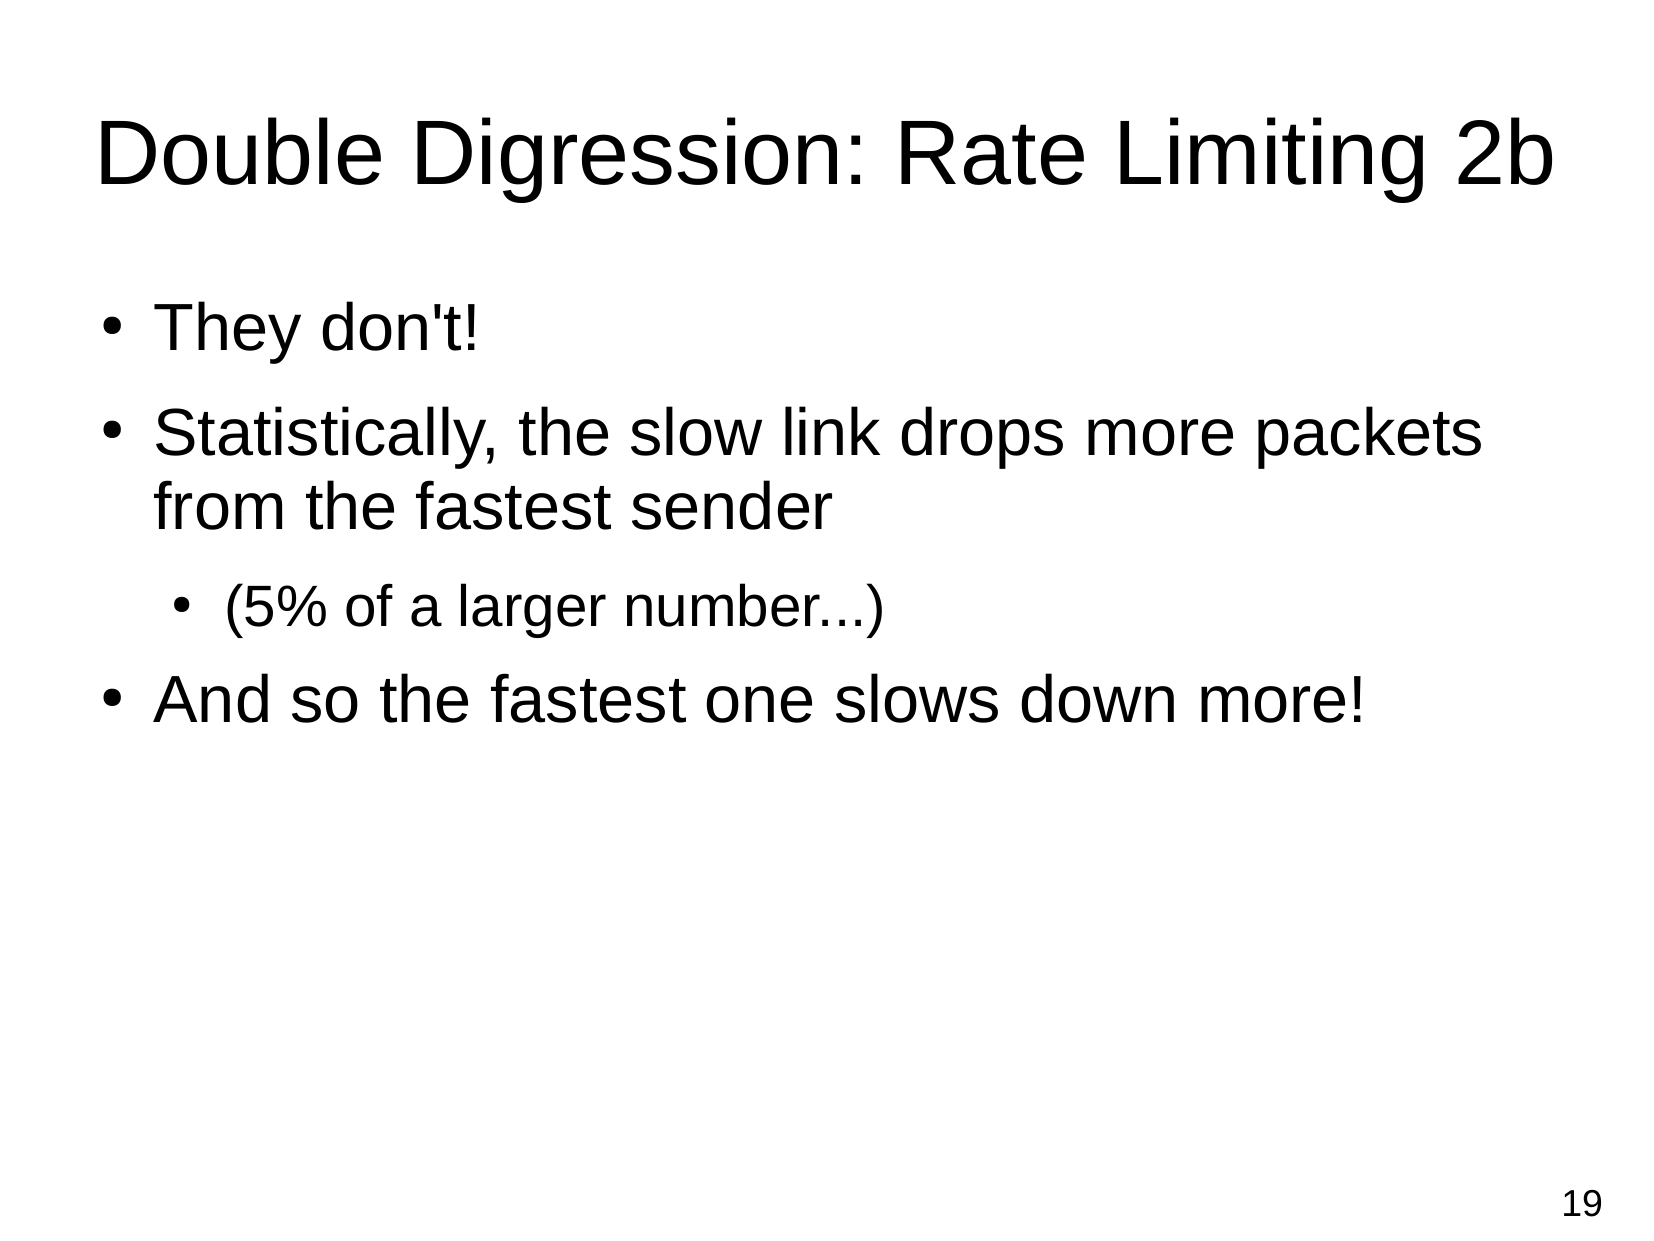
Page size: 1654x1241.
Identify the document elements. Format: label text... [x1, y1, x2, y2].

text_box 19 [1546, 1174, 1619, 1232]
title Double Digression: Rate Limiting 2b [82, 49, 1571, 257]
list They don't! Statistically, the slow link drops more packets from the fastest sender (5% of a larger number...) And so the fastest one slows down more! [82, 290, 1571, 1109]
